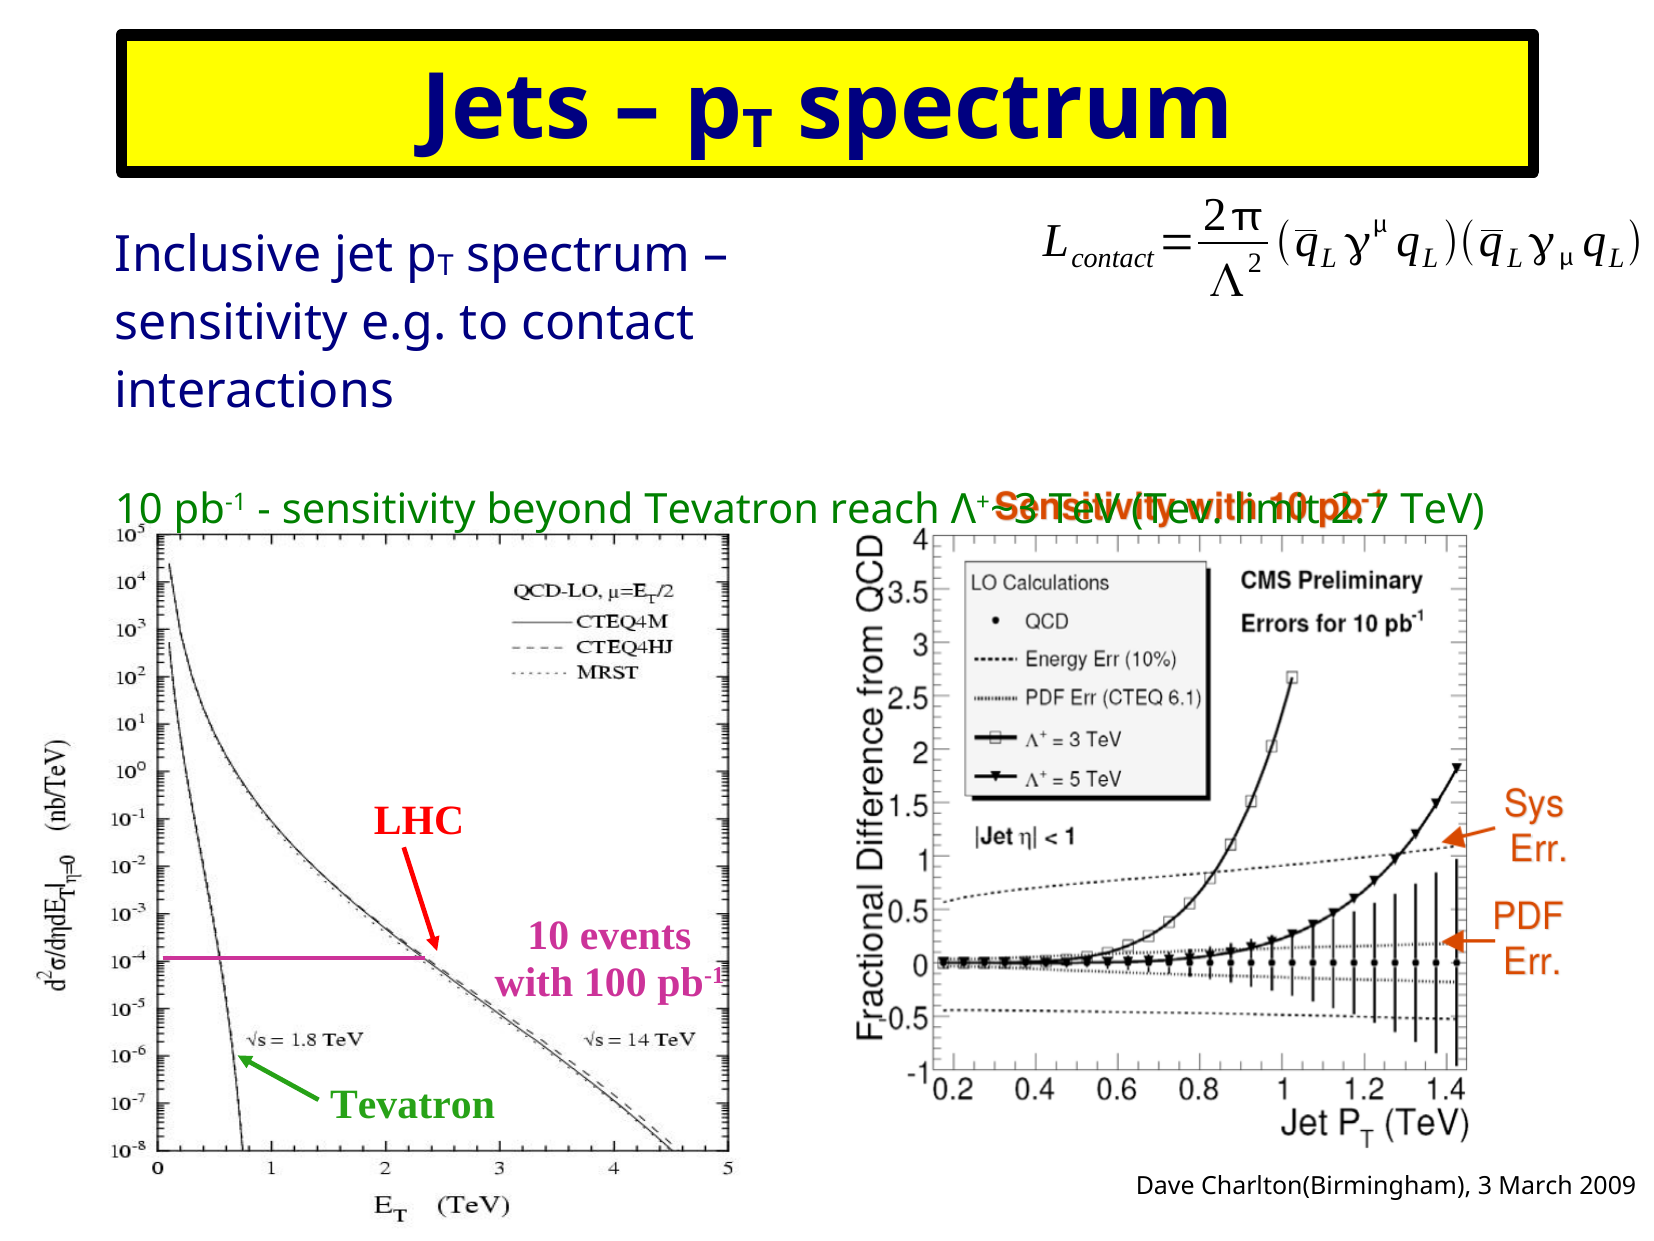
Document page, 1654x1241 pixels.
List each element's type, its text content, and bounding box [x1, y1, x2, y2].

text_box LHC [359, 789, 493, 852]
picture [841, 465, 1572, 1156]
text_box Tevatron [315, 1073, 511, 1136]
picture [0, 432, 833, 1241]
chart [1028, 187, 1654, 306]
title Jets – pT spectrum [121, 35, 1534, 172]
text_box Inclusive jet pT spectrum – sensitivity e.g. to contact interactions 10 pb-1 - sensitivity beyond Tevatron reach Λ+~3 TeV (Tev. limit 2.7 TeV) [115, 217, 1556, 448]
text_box 10 events with 100 pb-1 [479, 904, 740, 1013]
